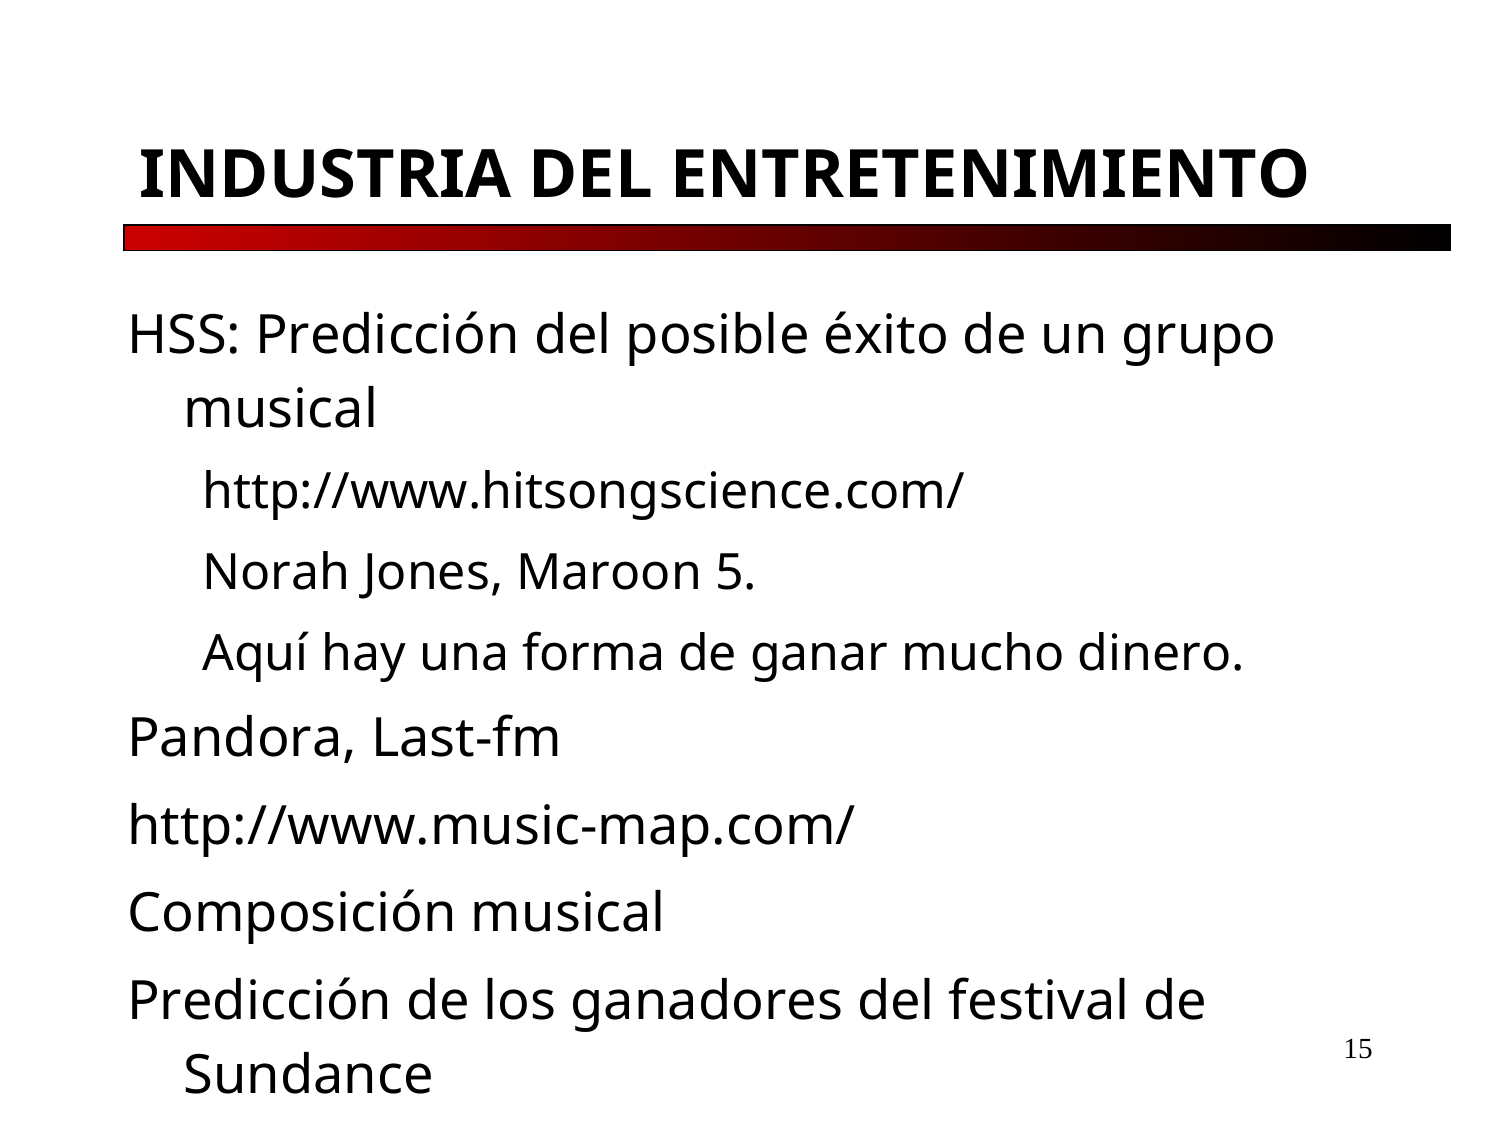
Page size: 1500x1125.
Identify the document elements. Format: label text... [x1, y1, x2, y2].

title INDUSTRIA DEL ENTRETENIMIENTO [125, 54, 1401, 225]
list HSS: Predicción del posible éxito de un grupo musical http://www.hitsongscience.com/ Norah Jones, Maroon 5. Aquí hay una forma de ganar mucho dinero. Pandora, Last-fm http://www.music-map.com/ Composición musical Predicción de los ganadores del festival de Sundance [112, 287, 1388, 1088]
